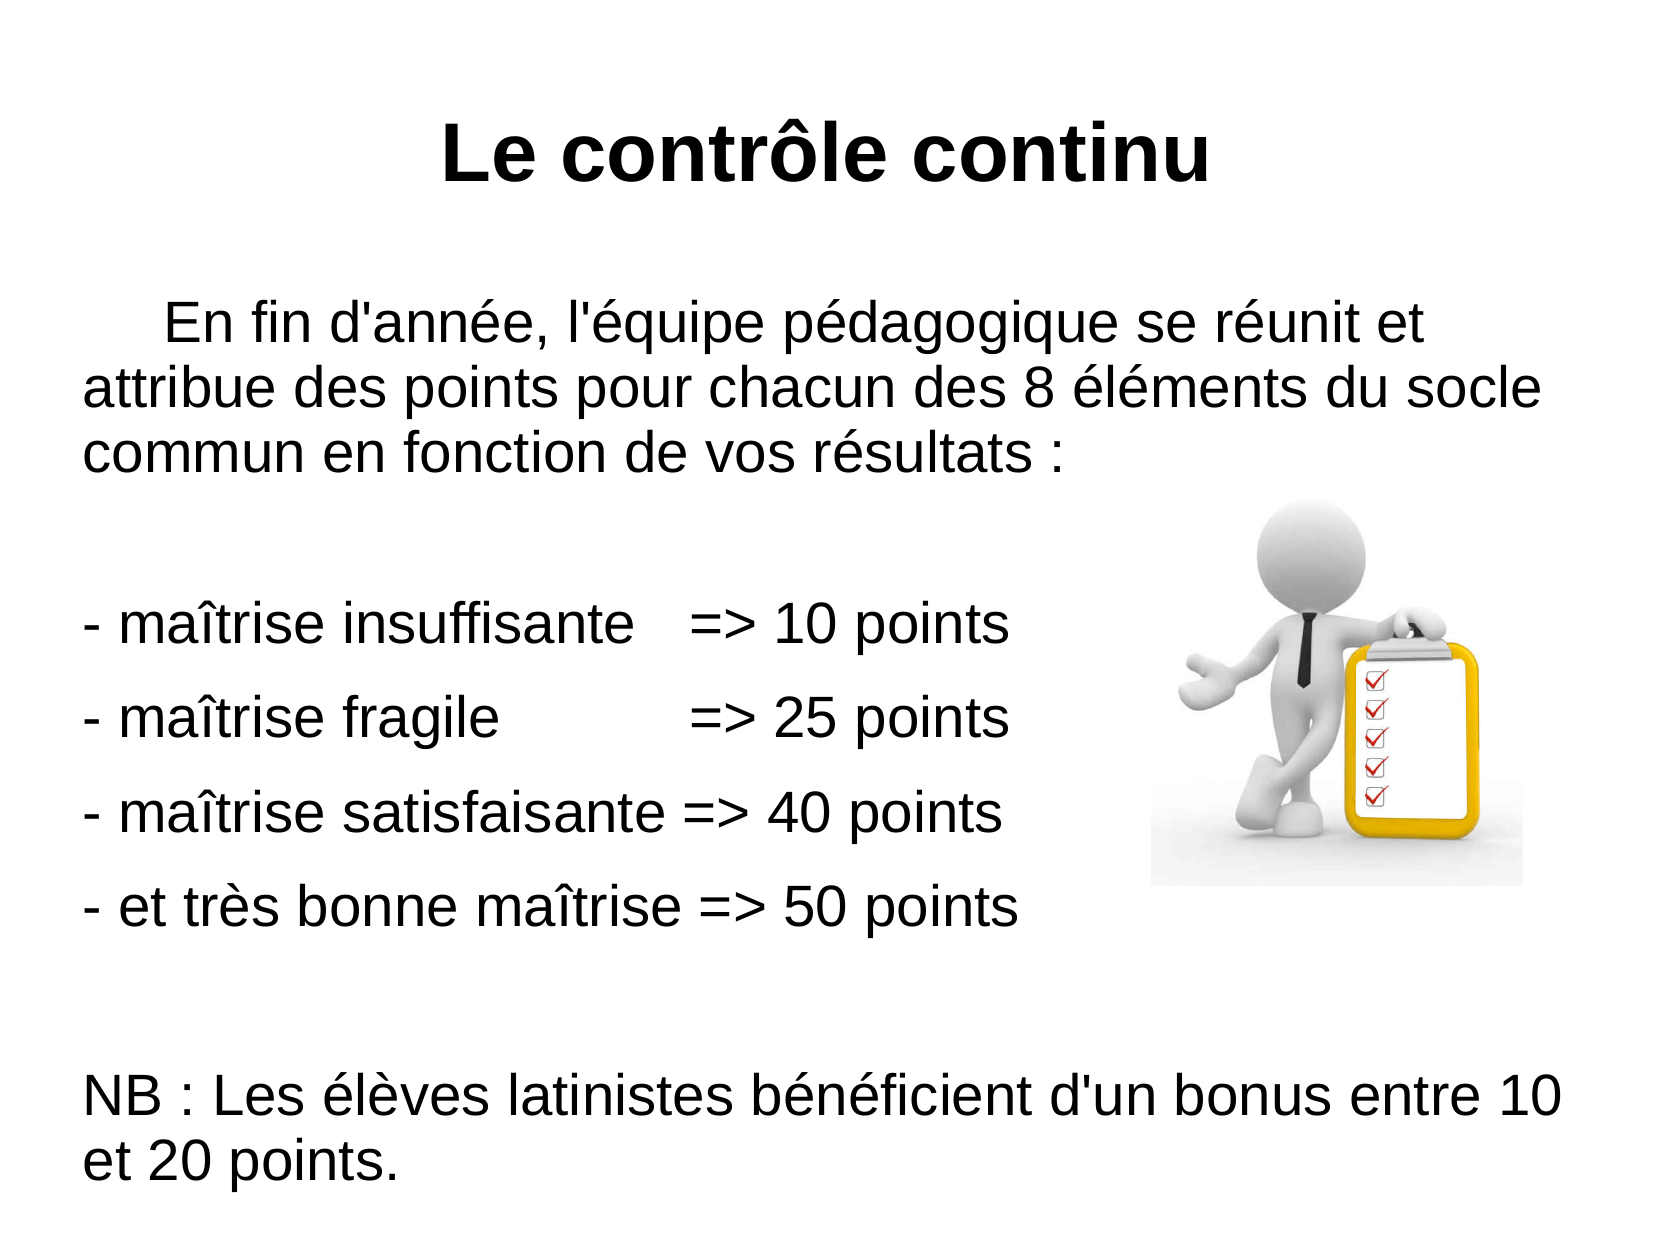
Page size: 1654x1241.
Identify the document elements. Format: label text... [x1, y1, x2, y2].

picture [1151, 472, 1523, 886]
list En fin d'année, l'équipe pédagogique se réunit et attribue des points pour chacun des 8 éléments du socle commun en fonction de vos résultats : - maîtrise insuffisante => 10 points - maîtrise fragile => 25 points - maîtrise satisfaisante => 40 points - et très bonne maîtrise => 50 points NB : Les élèves latinistes bénéficient d'un bonus entre 10 et 20 points. [82, 290, 1571, 1193]
title Le contrôle continu [82, 49, 1571, 257]
